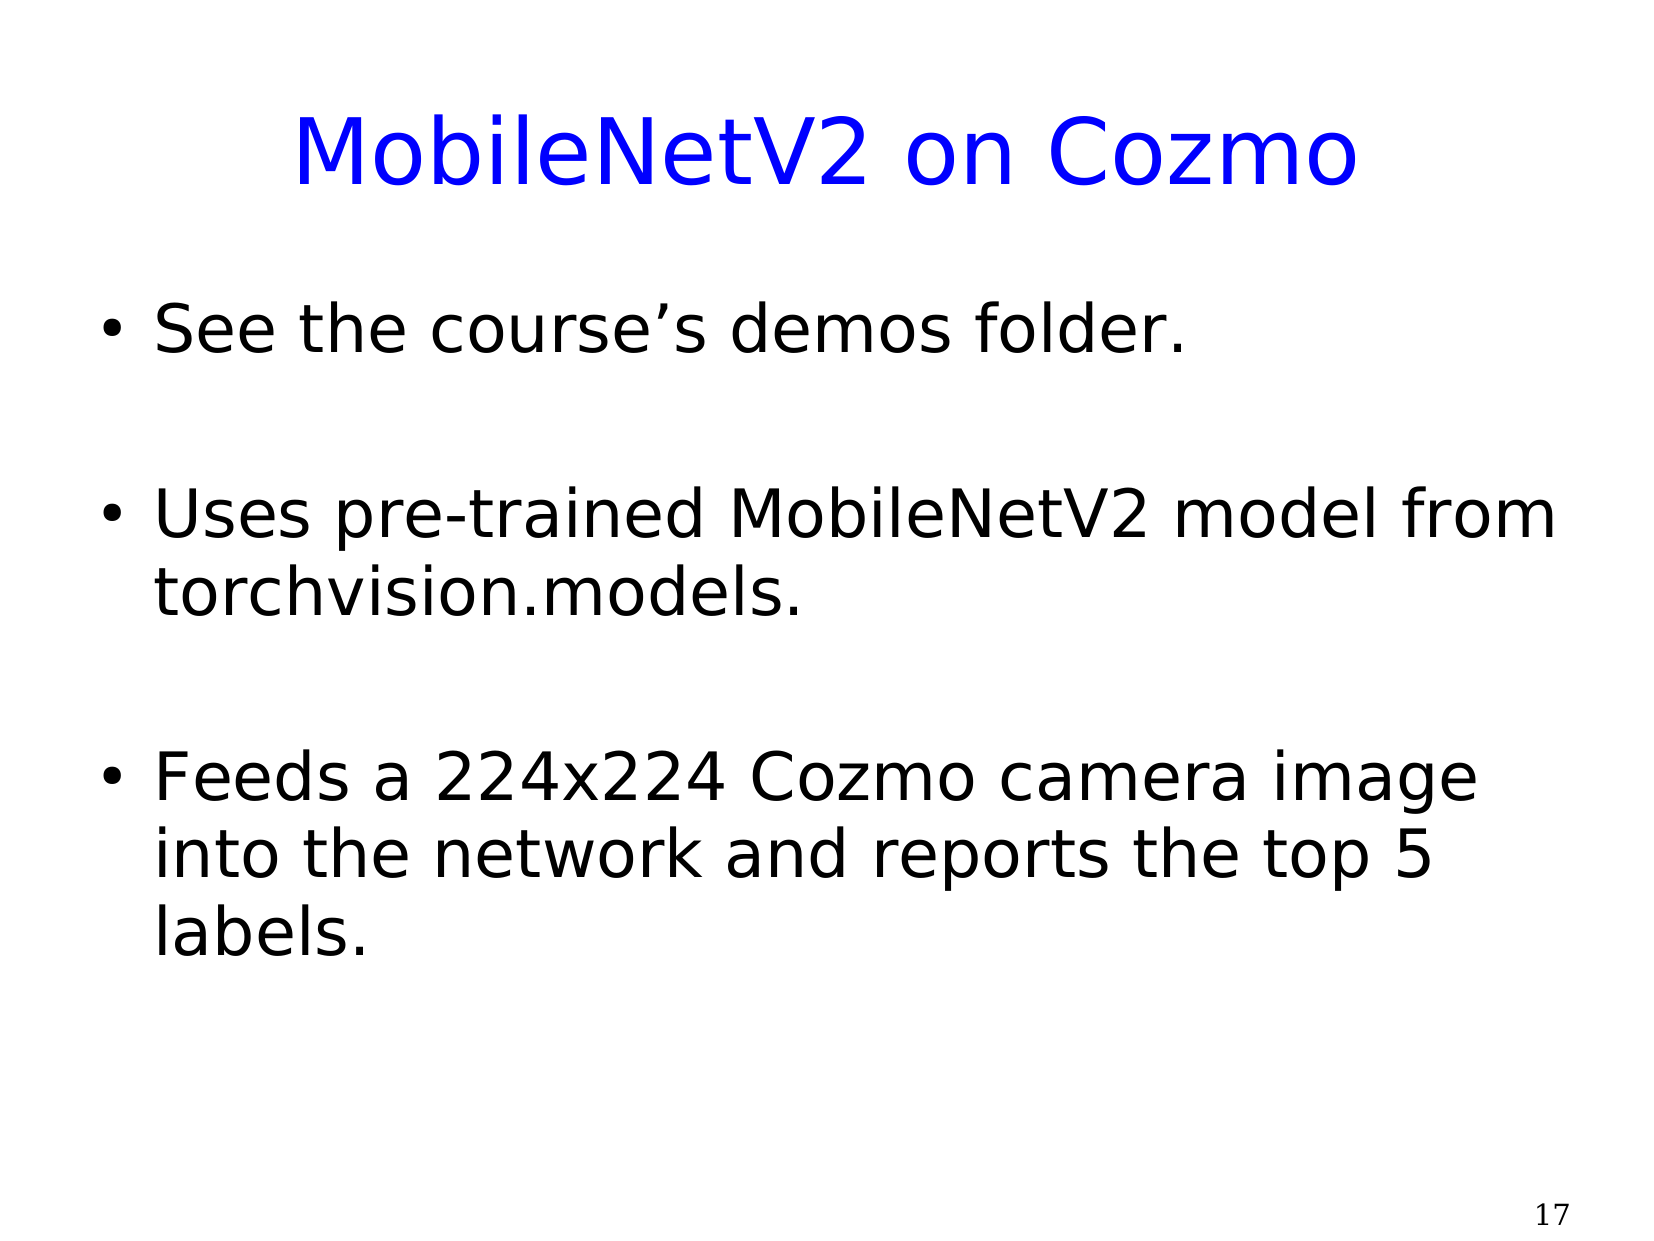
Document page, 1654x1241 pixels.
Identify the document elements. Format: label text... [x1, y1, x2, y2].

list See the course’s demos folder. Uses pre-trained MobileNetV2 model from torchvision.models. Feeds a 224x224 Cozmo camera image into the network and reports the top 5 labels. [82, 290, 1571, 1109]
title MobileNetV2 on Cozmo [82, 49, 1571, 257]
